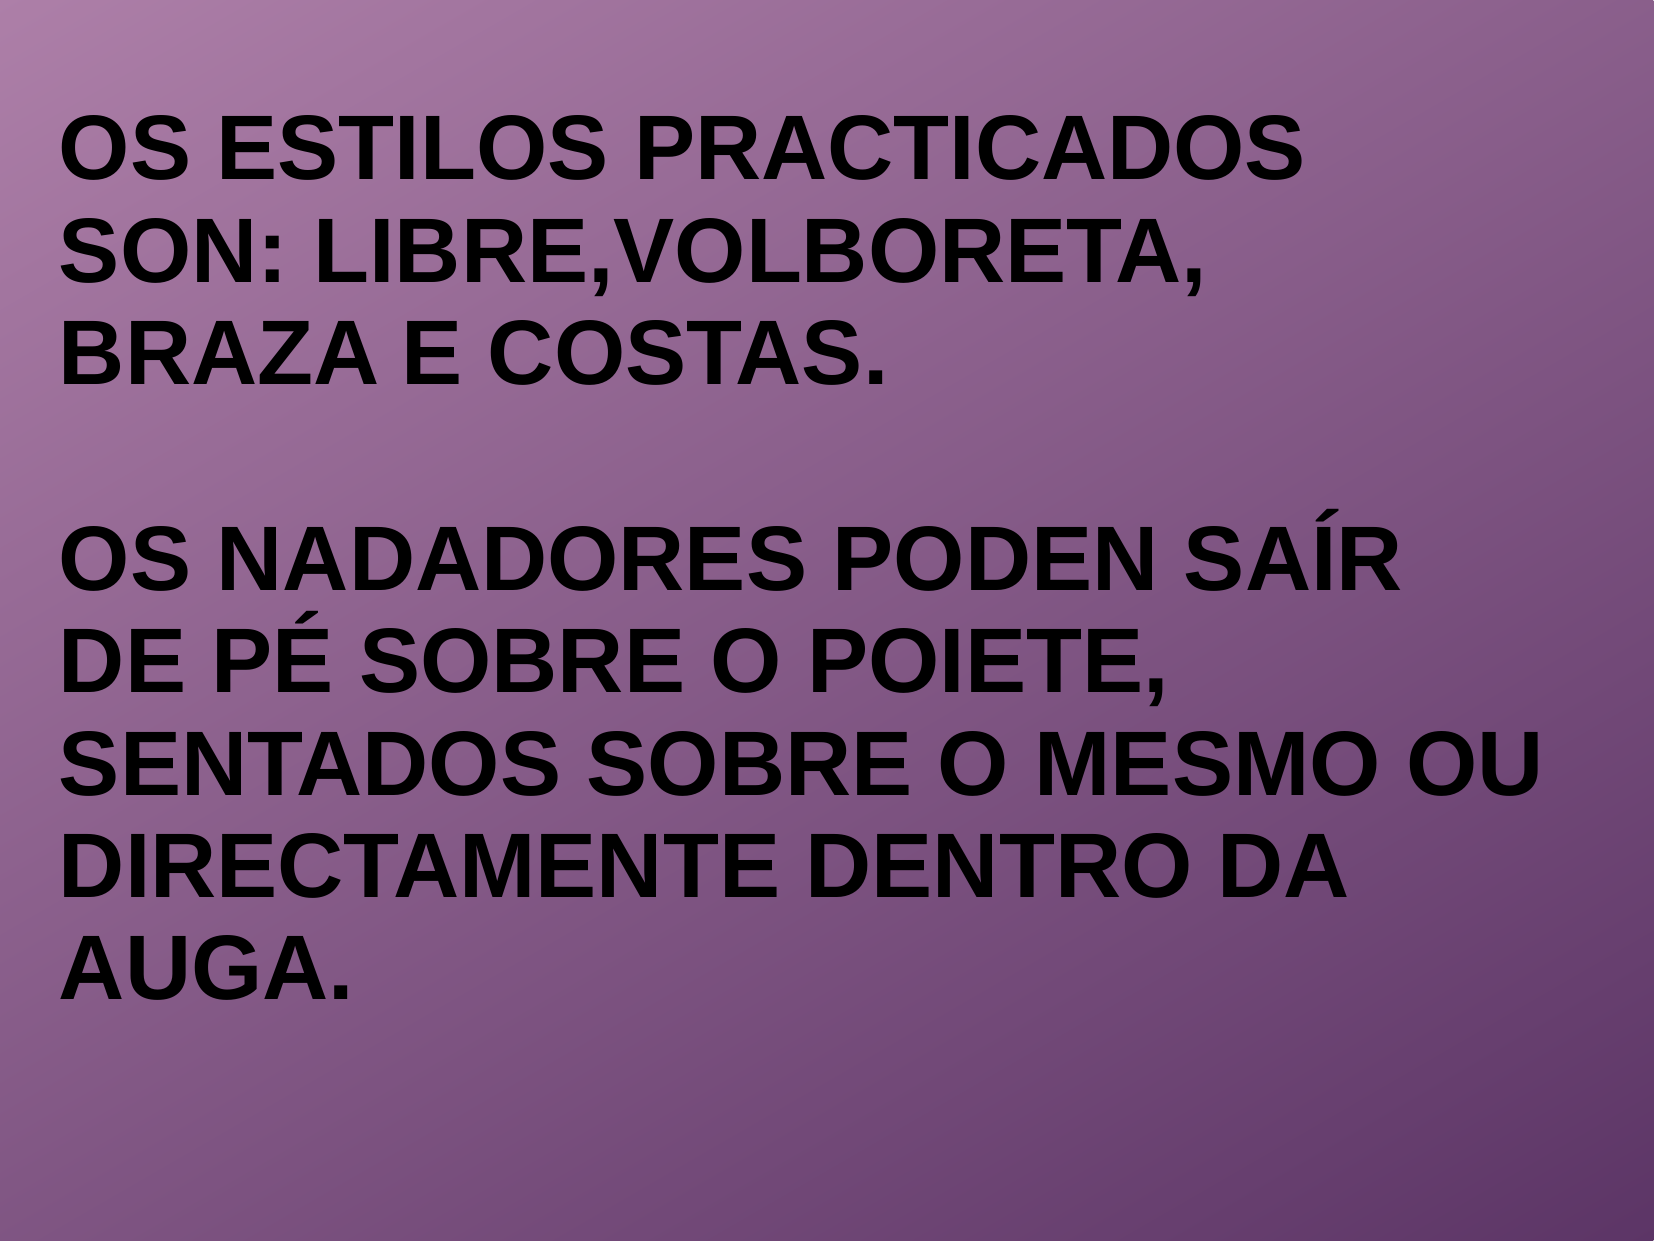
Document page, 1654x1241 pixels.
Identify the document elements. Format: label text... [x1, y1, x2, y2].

title OS ESTILOS PRACTICADOS SON: LIBRE,VOLBORETA, BRAZA E COSTAS. OS NADADORES PODEN SAÍR DE PÉ SOBRE O POIETE, SENTADOS SOBRE O MESMO OU DIRECTAMENTE DENTRO DA AUGA. [59, 96, 1548, 1123]
